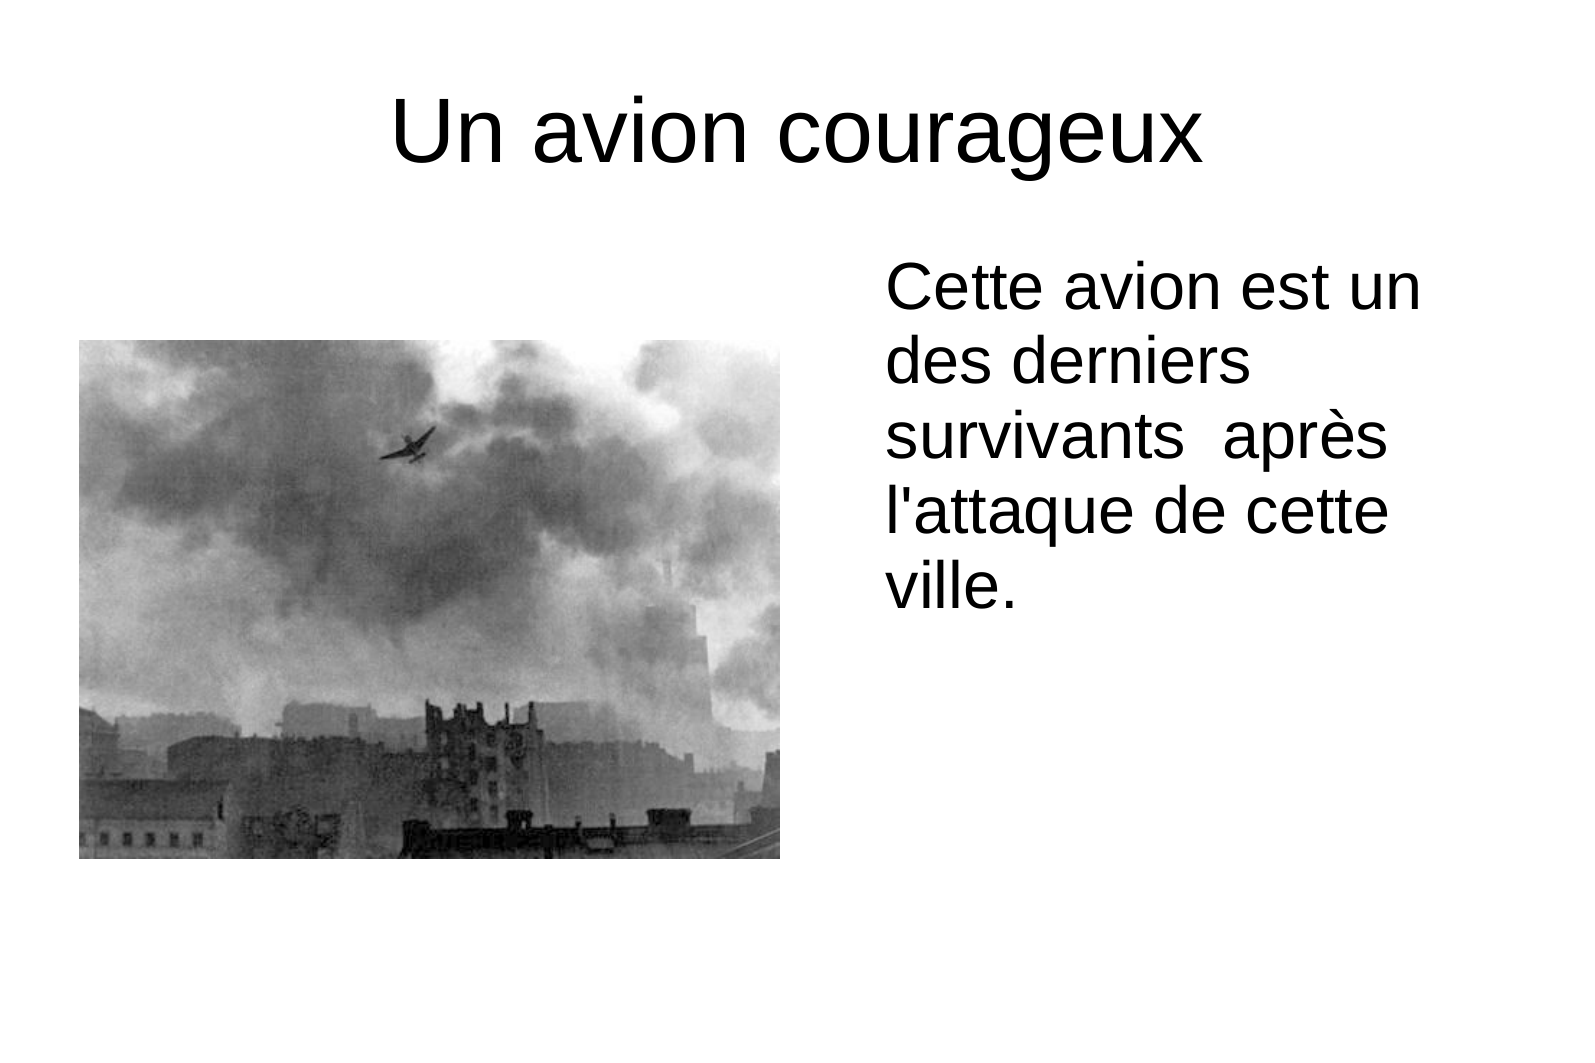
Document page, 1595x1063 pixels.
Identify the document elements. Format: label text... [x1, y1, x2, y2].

list Cette avion est un des derniers survivants après l'attaque de cette ville. [814, 248, 1516, 951]
picture [79, 340, 780, 859]
title Un avion courageux [79, 42, 1515, 220]
